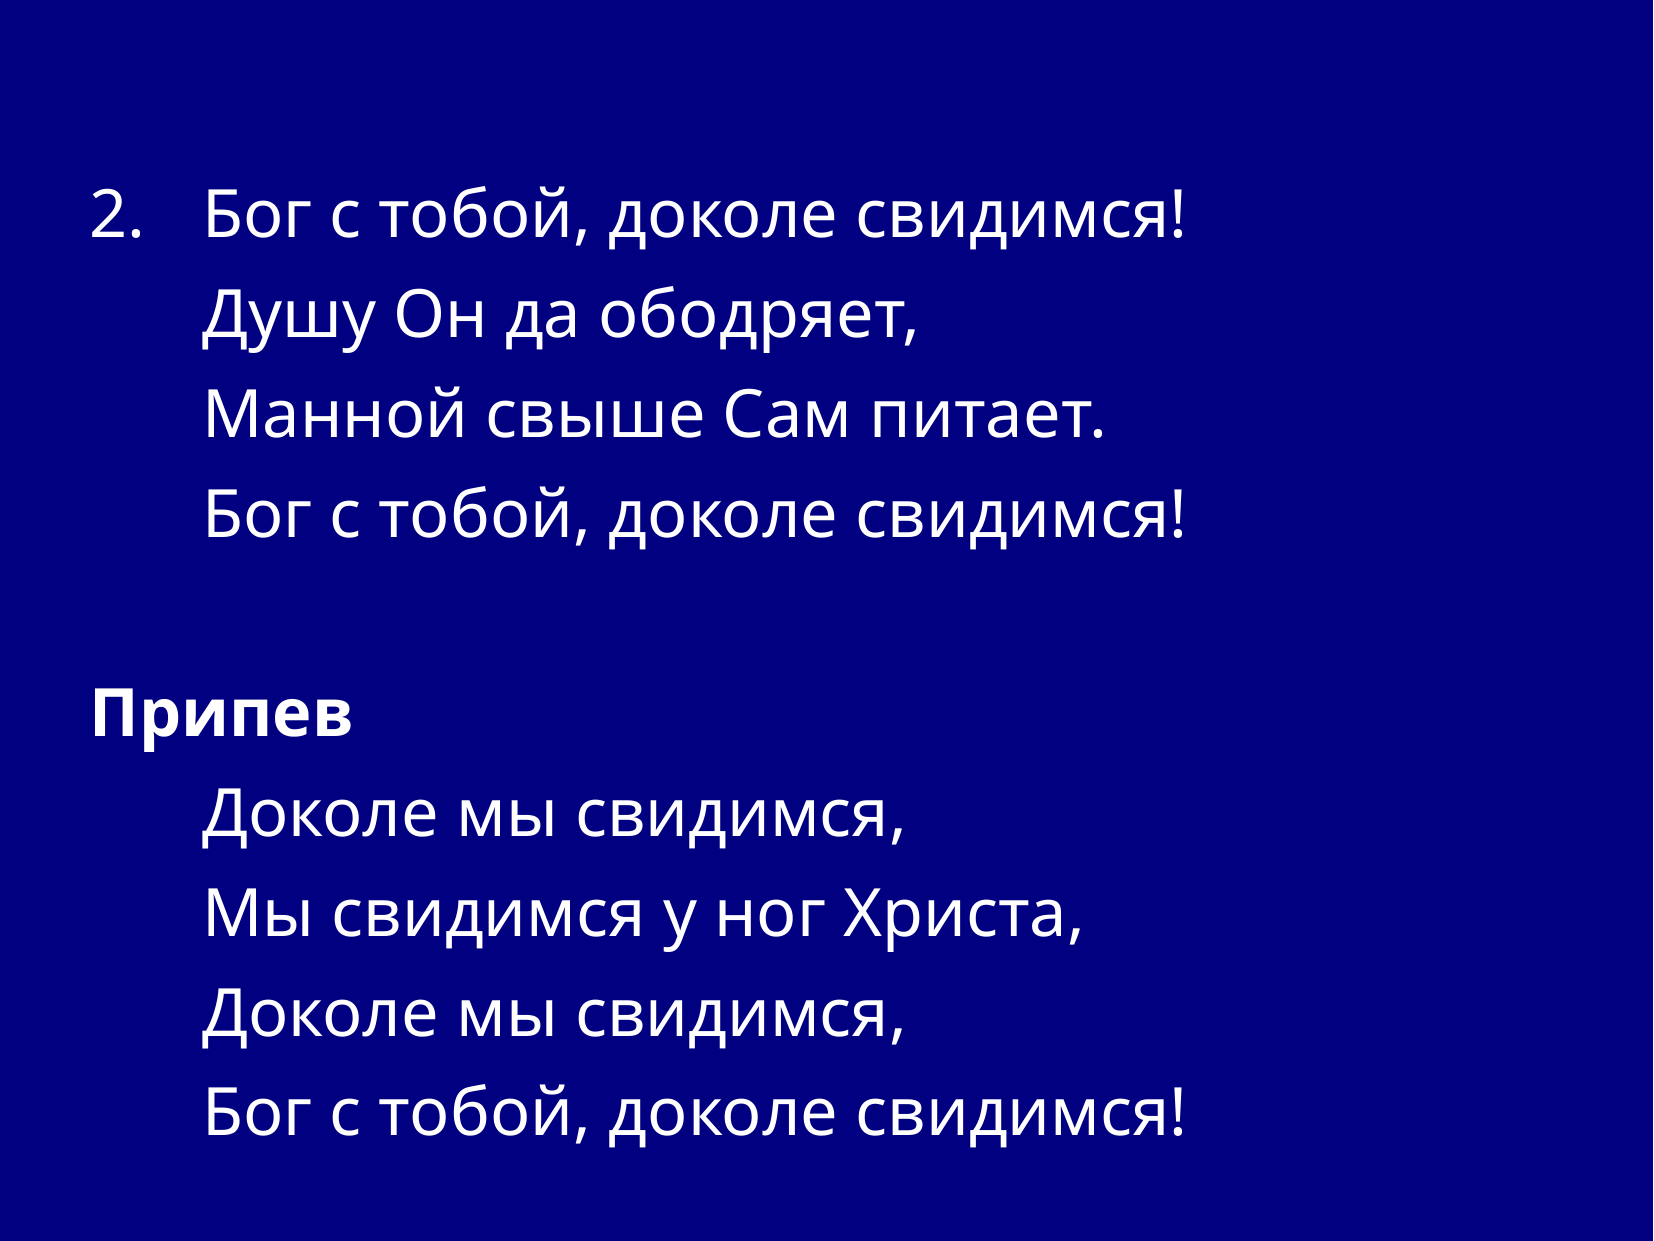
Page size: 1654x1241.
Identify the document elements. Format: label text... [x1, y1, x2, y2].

text_box 2. Бог с тобой, доколе свидимся! Душу Он да ободряет, Манной свыше Сам питает. Бог с тобой, доколе свидимся! Припев Доколе мы свидимся, Мы свидимся у ног Христа, Доколе мы свидимся, Бог с тобой, доколе свидимся! [75, 150, 1576, 1163]
